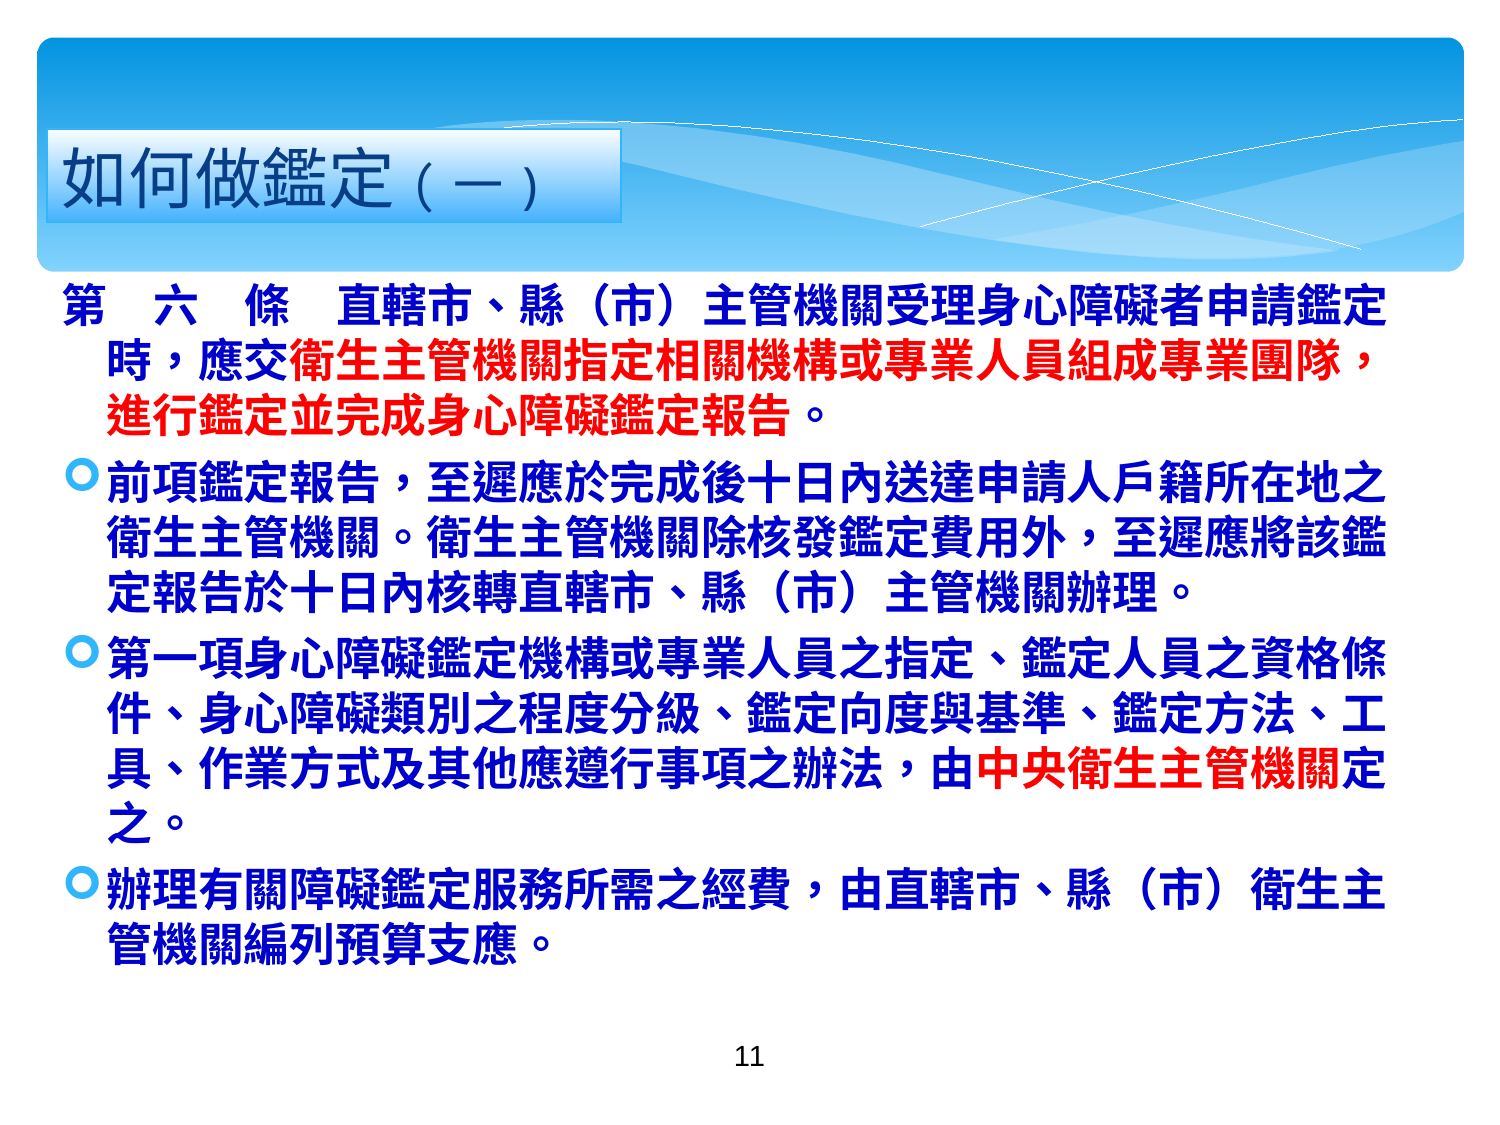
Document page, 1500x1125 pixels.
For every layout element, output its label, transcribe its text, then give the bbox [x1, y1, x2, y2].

list 第 六 條 直轄市、縣（市）主管機關受理身心障礙者申請鑑定時，應交衛生主管機關指定相關機構或專業人員組成專業團隊，進行鑑定並完成身心障礙鑑定報告。 前項鑑定報告，至遲應於完成後十日內送達申請人戶籍所在地之衛生主管機關。衛生主管機關除核發鑑定費用外，至遲應將該鑑定報告於十日內核轉直轄市、縣（市）主管機關辦理。 第一項身心障礙鑑定機構或專業人員之指定、鑑定人員之資格條件、身心障礙類別之程度分級、鑑定向度與基準、鑑定方法、工具、作業方式及其他應遵行事項之辦法，由中央衛生主管機關定之。 辦理有關障礙鑑定服務所需之經費，由直轄市、縣（市）衛生主管機關編列預算支應。 [46, 269, 1436, 990]
text_box <編號> [654, 1025, 846, 1086]
text_box 如何做鑑定(一) [46, 128, 622, 223]
